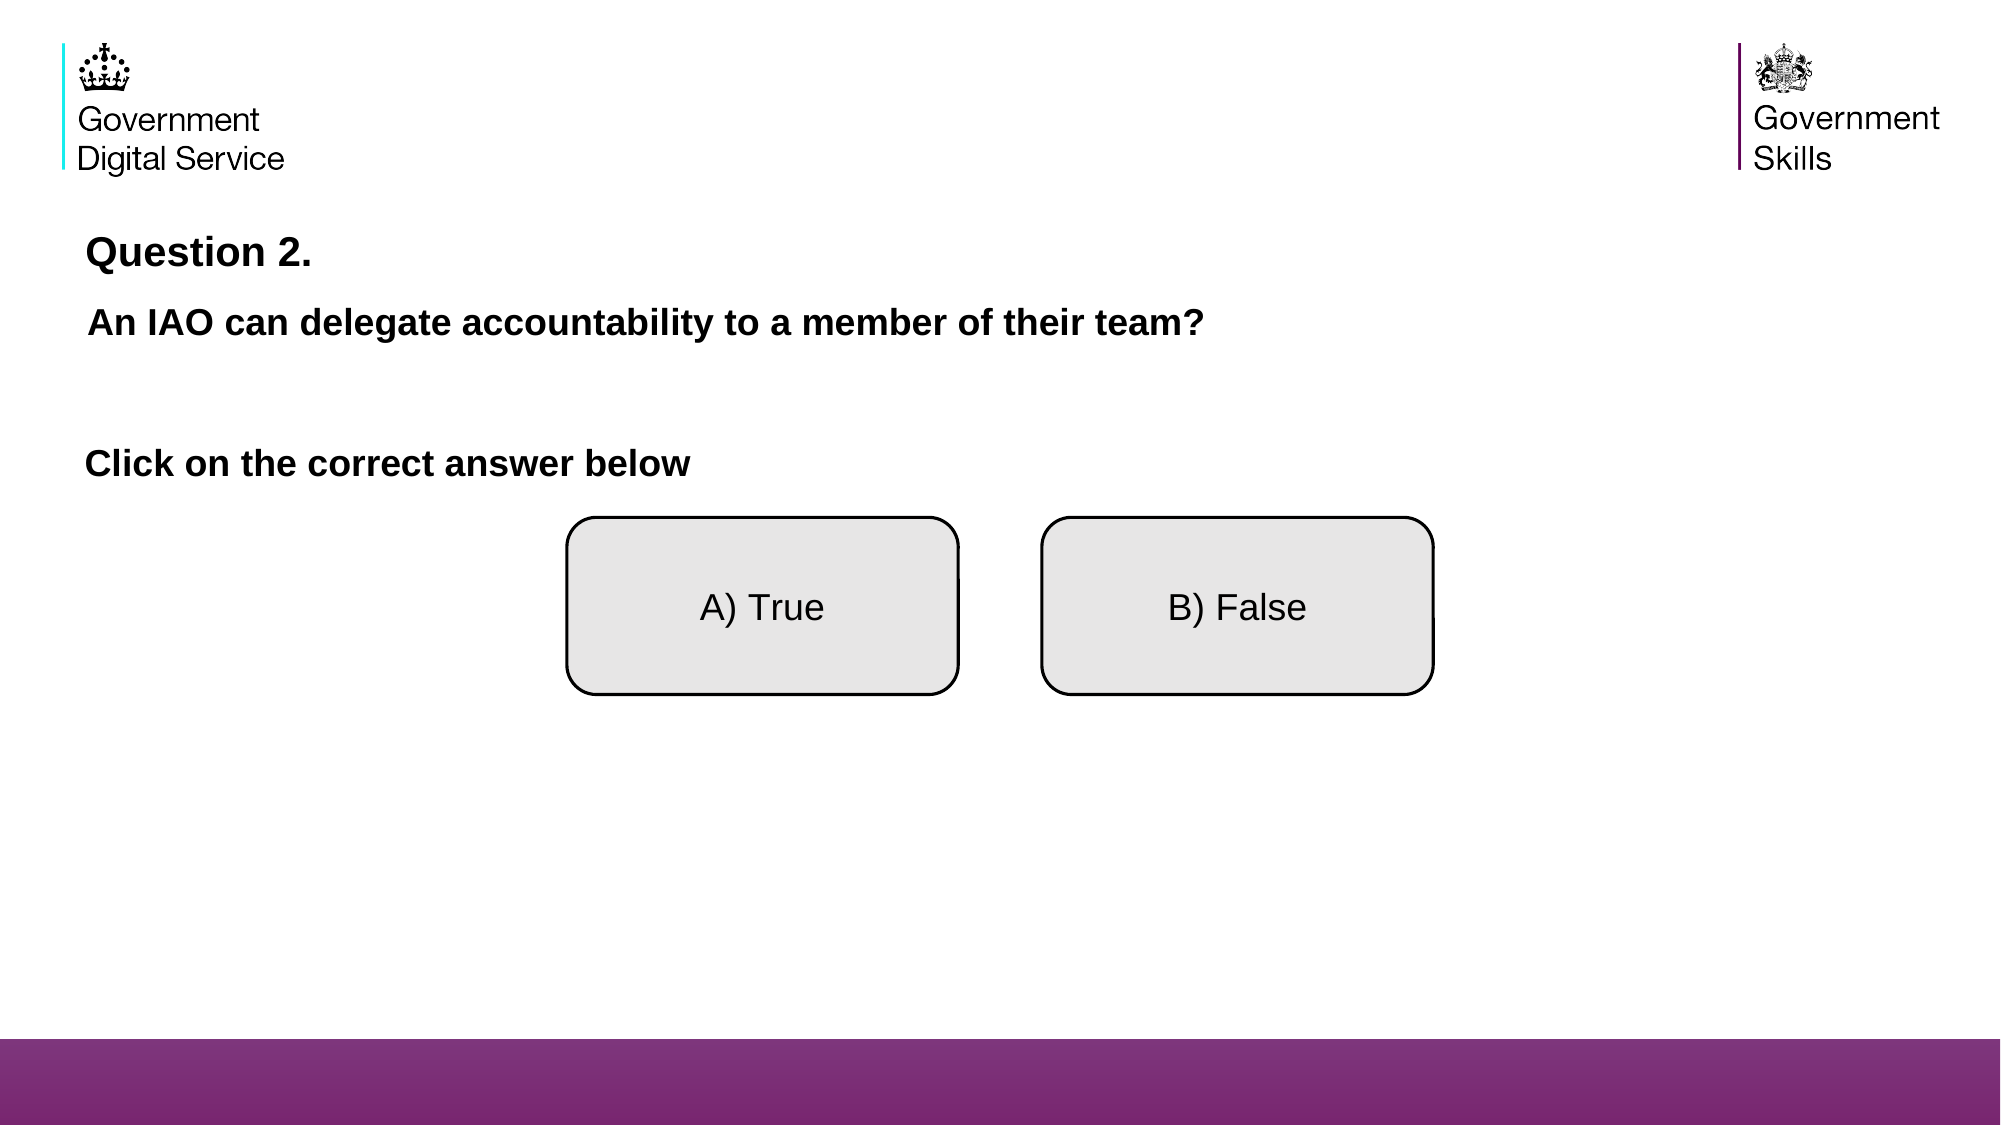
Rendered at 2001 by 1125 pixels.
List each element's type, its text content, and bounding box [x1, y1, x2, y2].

title Question 2. [85, 222, 1811, 280]
text_box B) False [1041, 517, 1434, 695]
text_box A) True [566, 517, 959, 695]
text_box An IAO can delegate accountability to a member of their team? [87, 298, 1916, 429]
text_box Click on the correct answer below [84, 428, 1099, 490]
